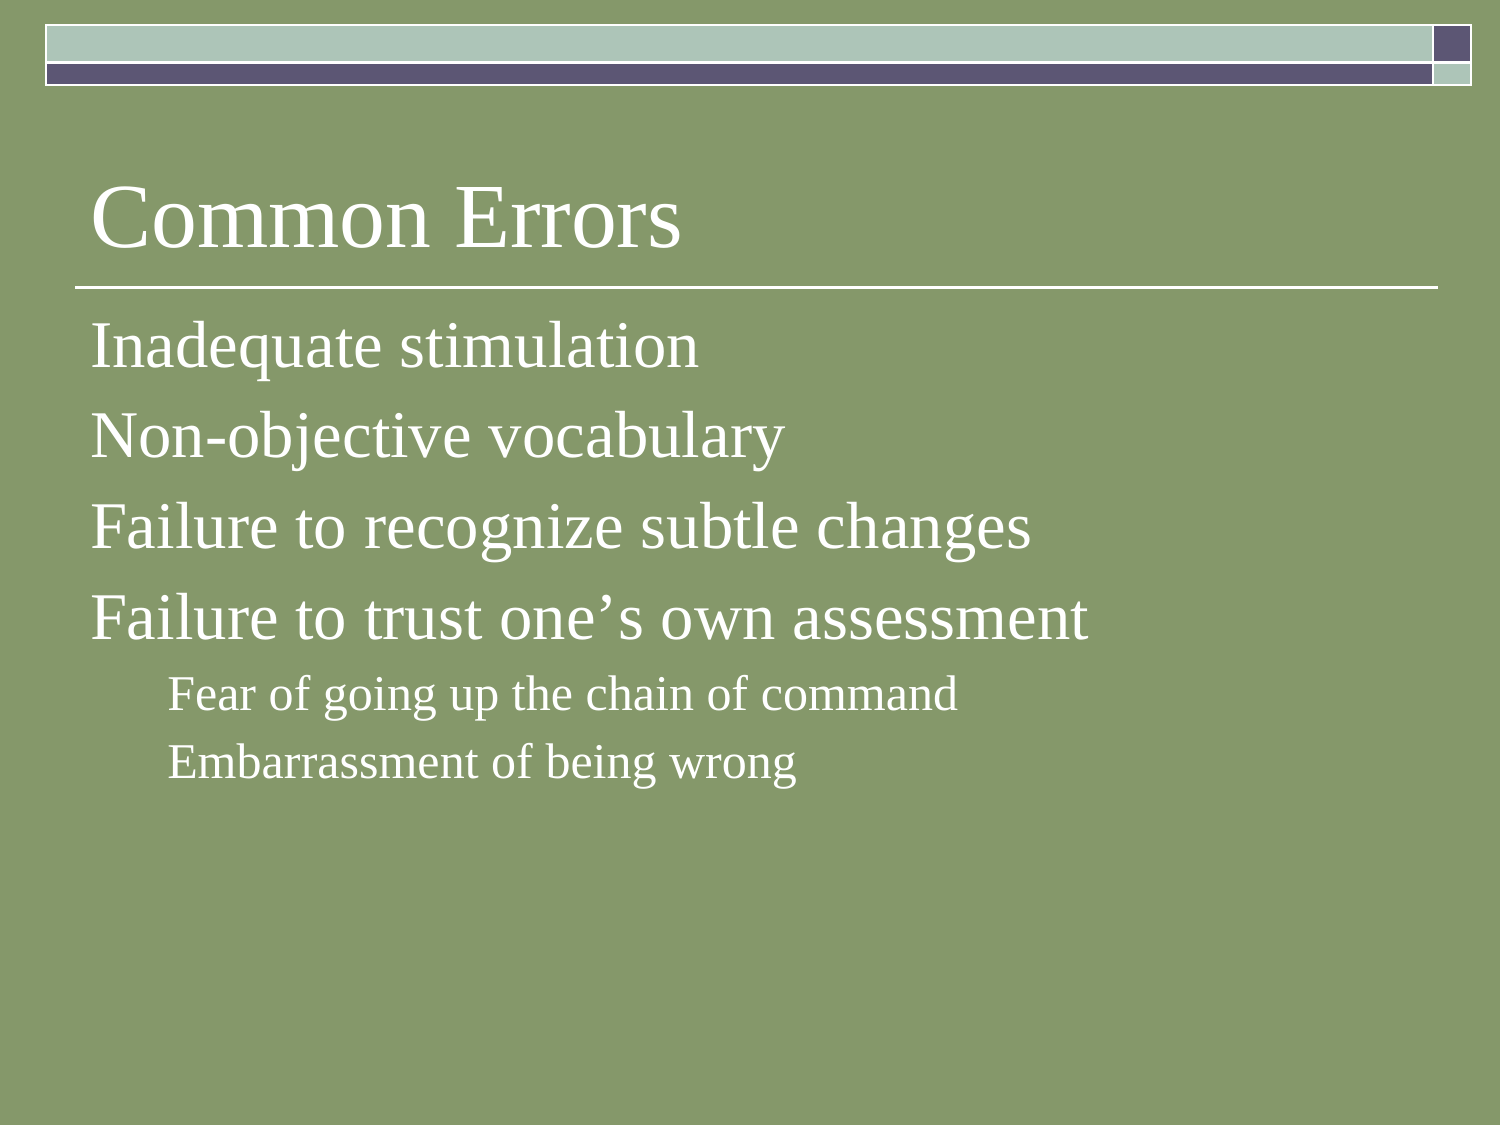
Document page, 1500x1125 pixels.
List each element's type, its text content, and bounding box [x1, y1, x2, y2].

list Inadequate stimulation Non-objective vocabulary Failure to recognize subtle changes Failure to trust one’s own assessment Fear of going up the chain of command Embarrassment of being wrong [75, 299, 1426, 1006]
title Common Errors [75, 87, 1426, 275]
